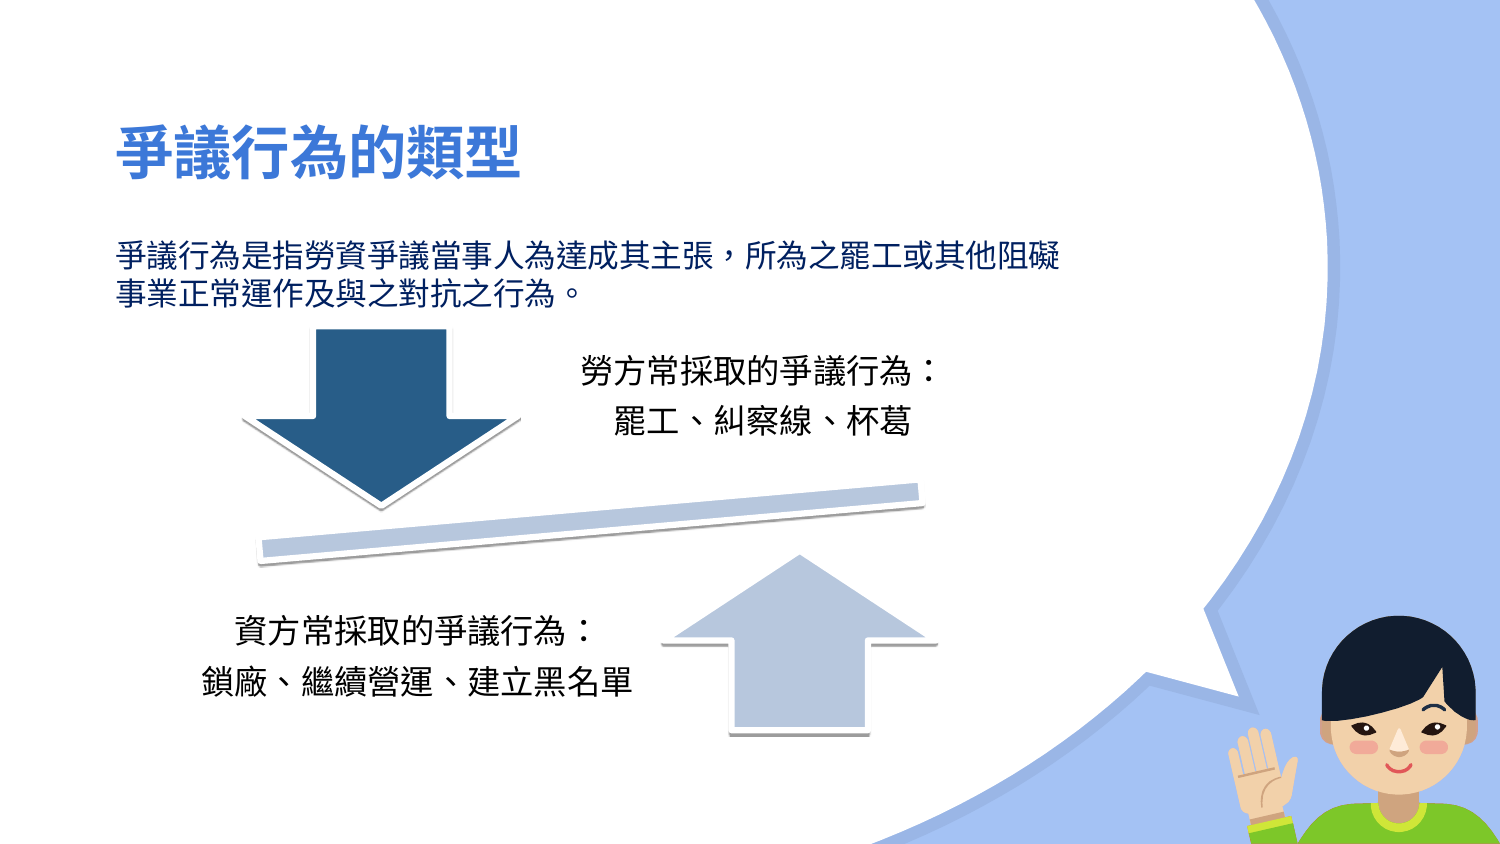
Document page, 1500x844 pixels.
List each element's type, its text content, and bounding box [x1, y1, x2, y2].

list 爭議行為是指勞資爭議當事人為達成其主張，所為之罷工或其他阻礙事業正常運作及與之對抗之行為。 [100, 221, 1080, 328]
title 爭議行為的類型 [100, 79, 1080, 202]
text_box 資方常採取的爭議行為： 鎖廠、繼續營運、建立黑名單 [179, 564, 656, 753]
text_box [663, 550, 937, 731]
text_box 勞方常採取的爭議行為： 罷工、糾察線、杯葛 [540, 303, 987, 493]
text_box [258, 493, 923, 561]
text_box [1228, 615, 1500, 844]
text_box [244, 326, 518, 506]
